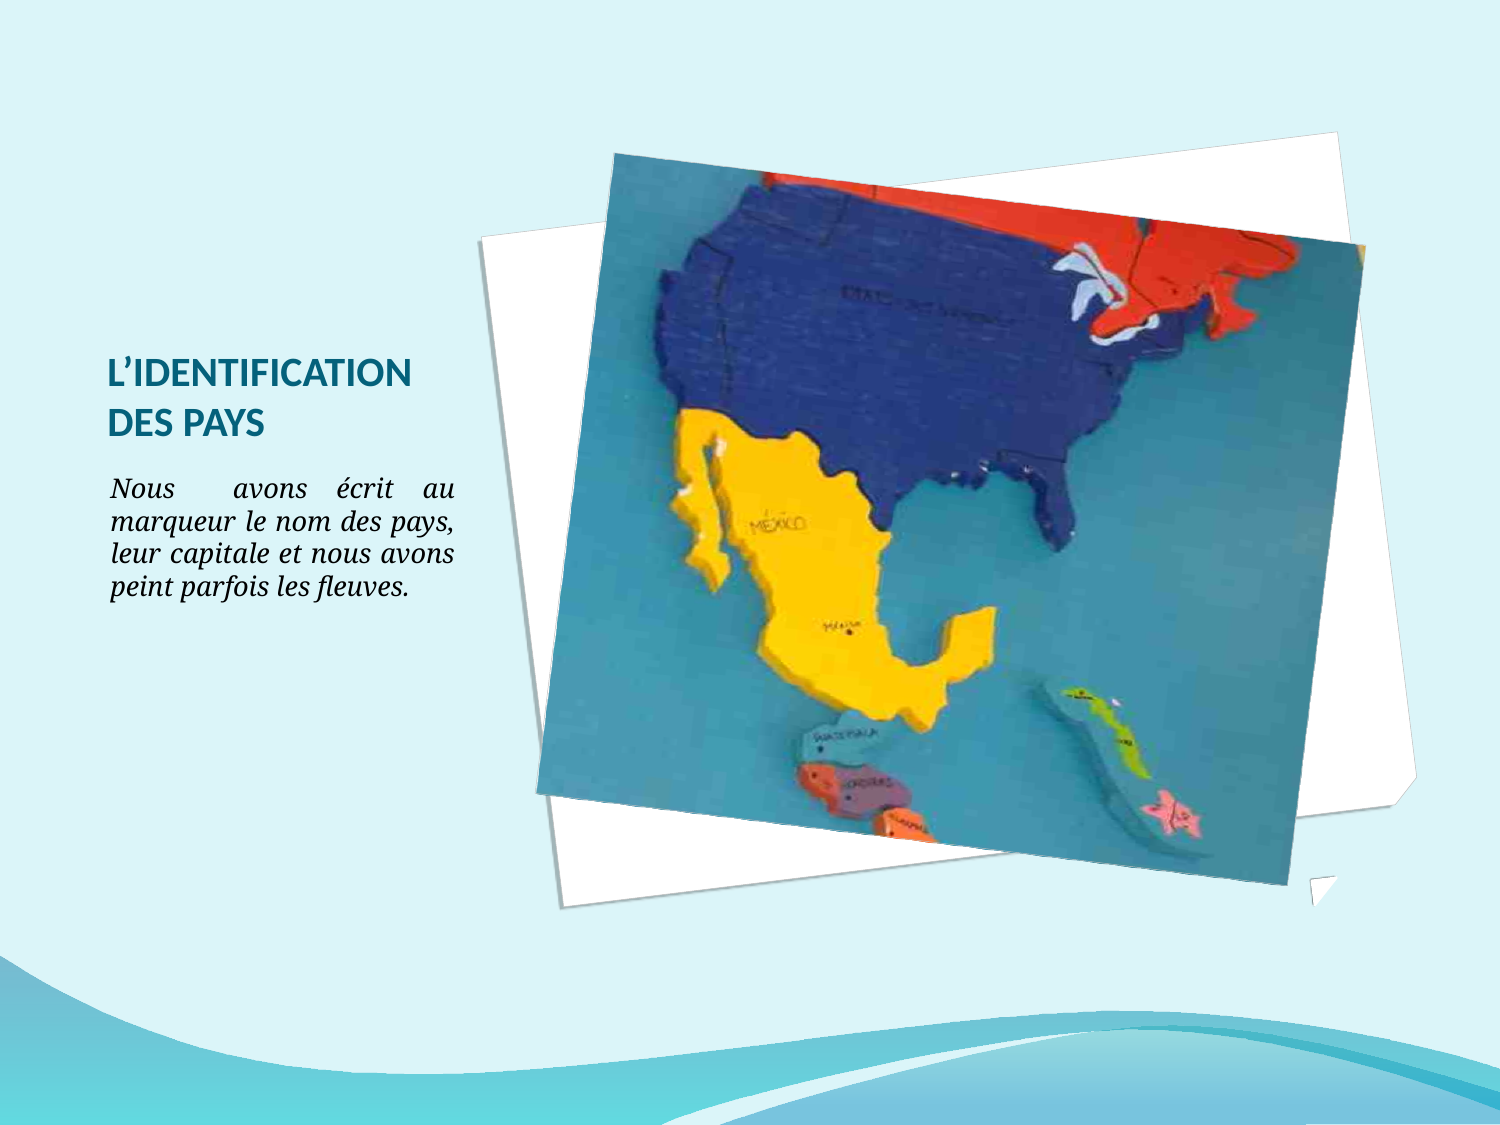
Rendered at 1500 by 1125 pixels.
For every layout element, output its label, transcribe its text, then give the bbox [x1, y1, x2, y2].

title L’IDENTIFICATION DES PAYS [99, 193, 463, 453]
picture [535, 153, 1366, 886]
list Nous avons écrit au marqueur le nom des pays, leur capitale et nous avons peint parfois les fleuves. [99, 464, 463, 822]
